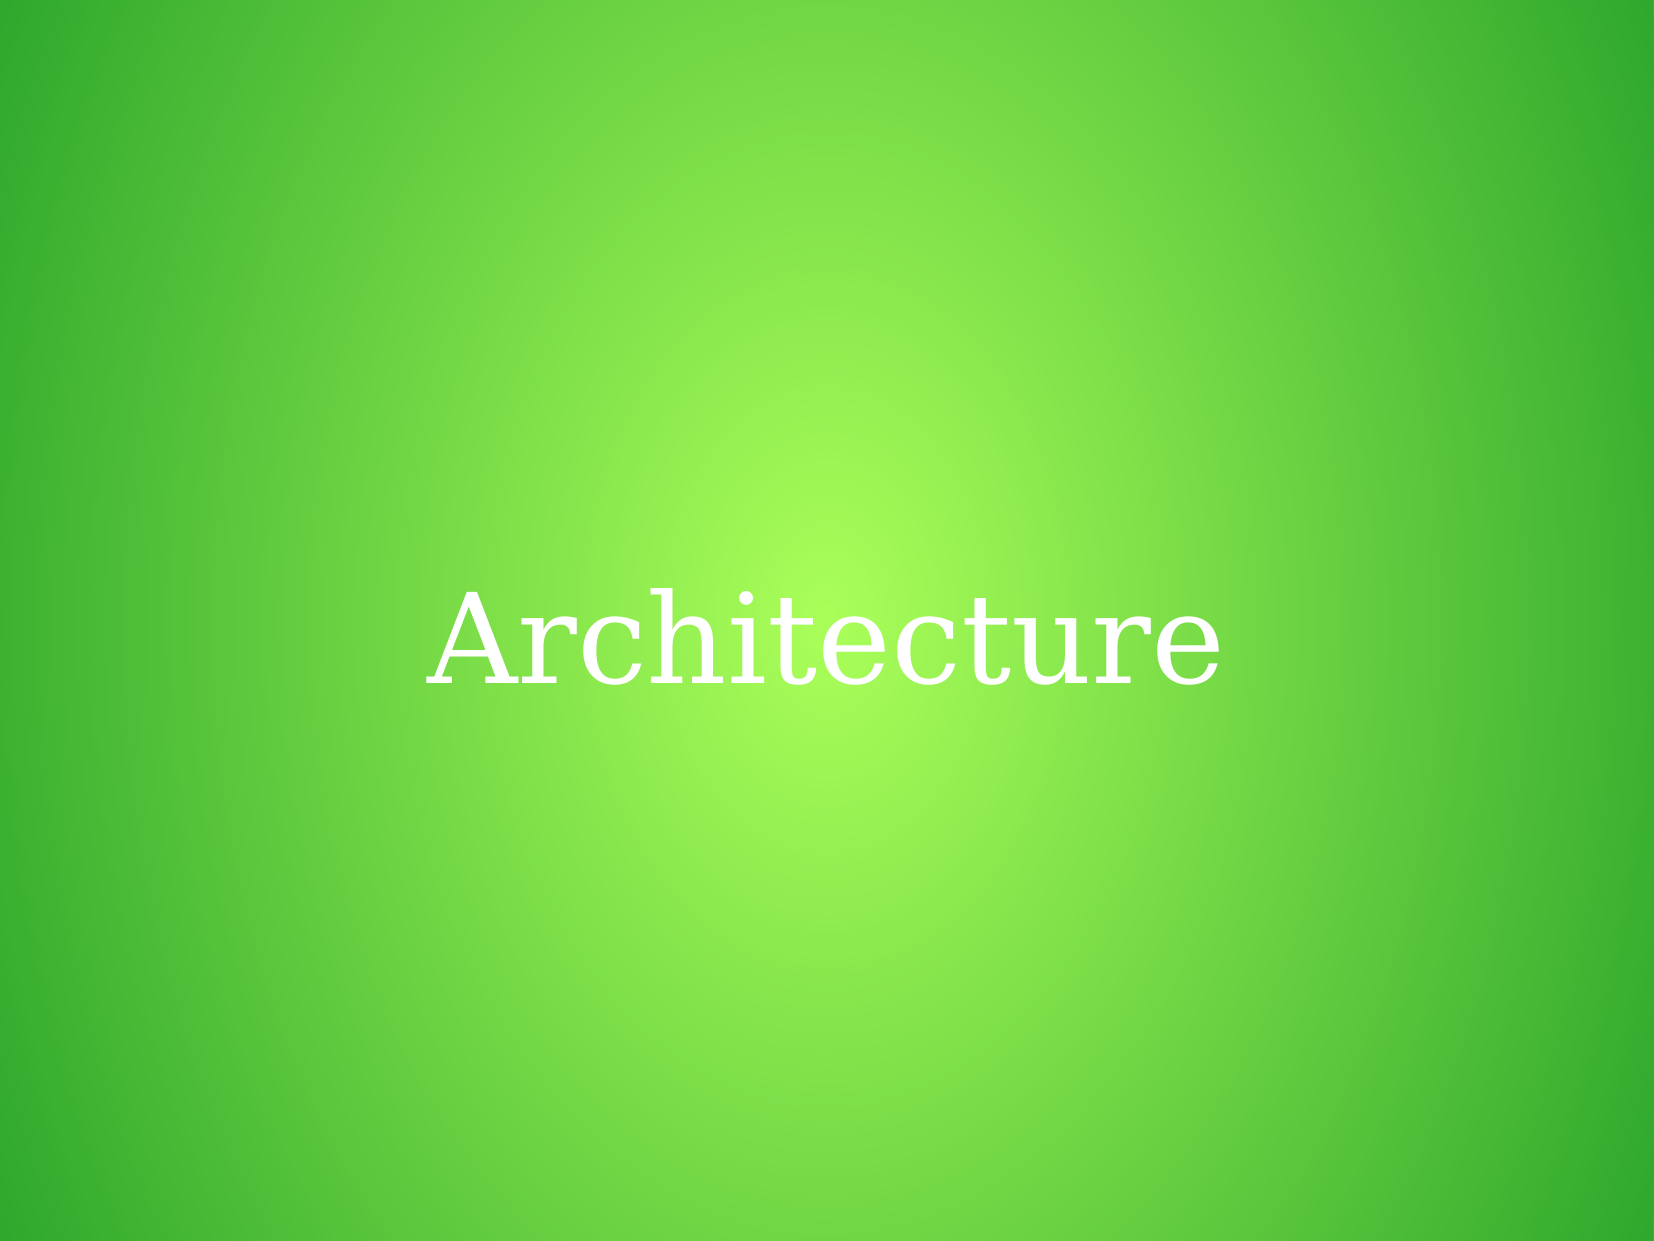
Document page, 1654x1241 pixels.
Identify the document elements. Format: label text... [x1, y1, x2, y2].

subtitle Architecture [82, 165, 1571, 1115]
